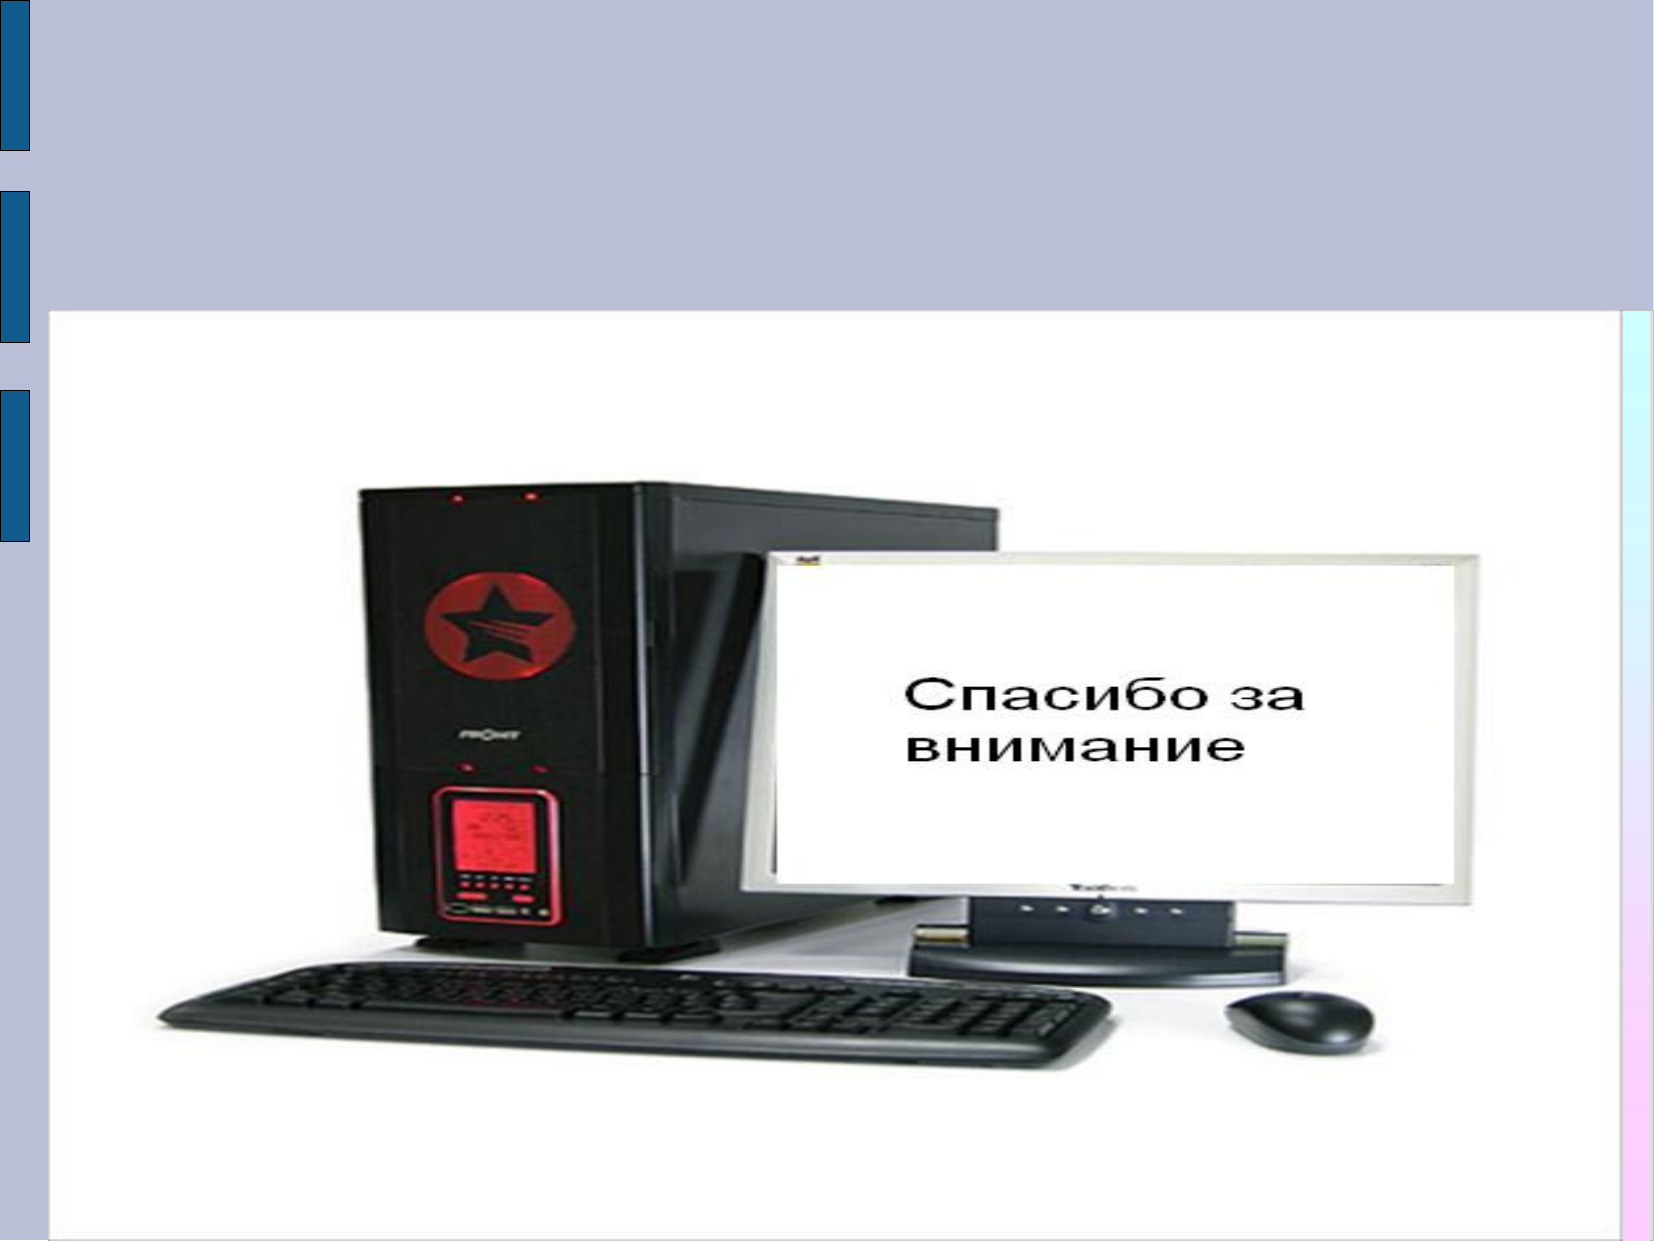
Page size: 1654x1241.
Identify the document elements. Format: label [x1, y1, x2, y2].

picture [48, 310, 1650, 1241]
